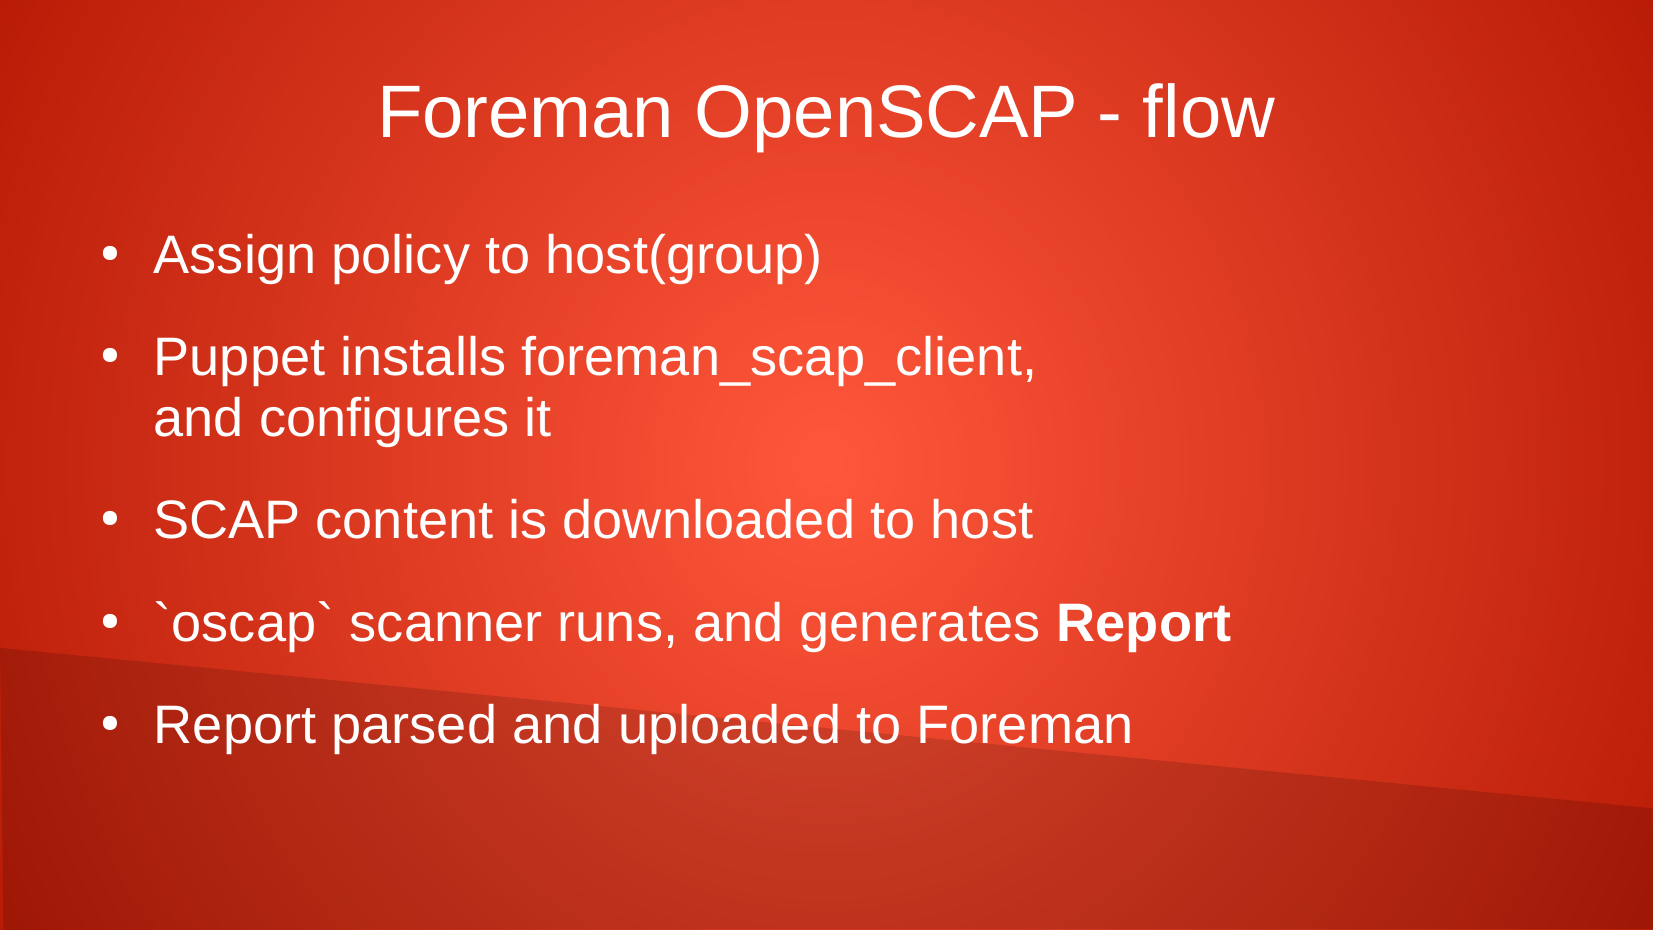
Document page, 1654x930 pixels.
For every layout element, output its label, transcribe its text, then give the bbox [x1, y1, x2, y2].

title Foreman OpenSCAP - flow [82, 35, 1571, 189]
list Assign policy to host(group) Puppet installs foreman_scap_client, and configures it SCAP content is downloaded to host `oscap` scanner runs, and generates Report Report parsed and uploaded to Foreman [82, 224, 1571, 764]
